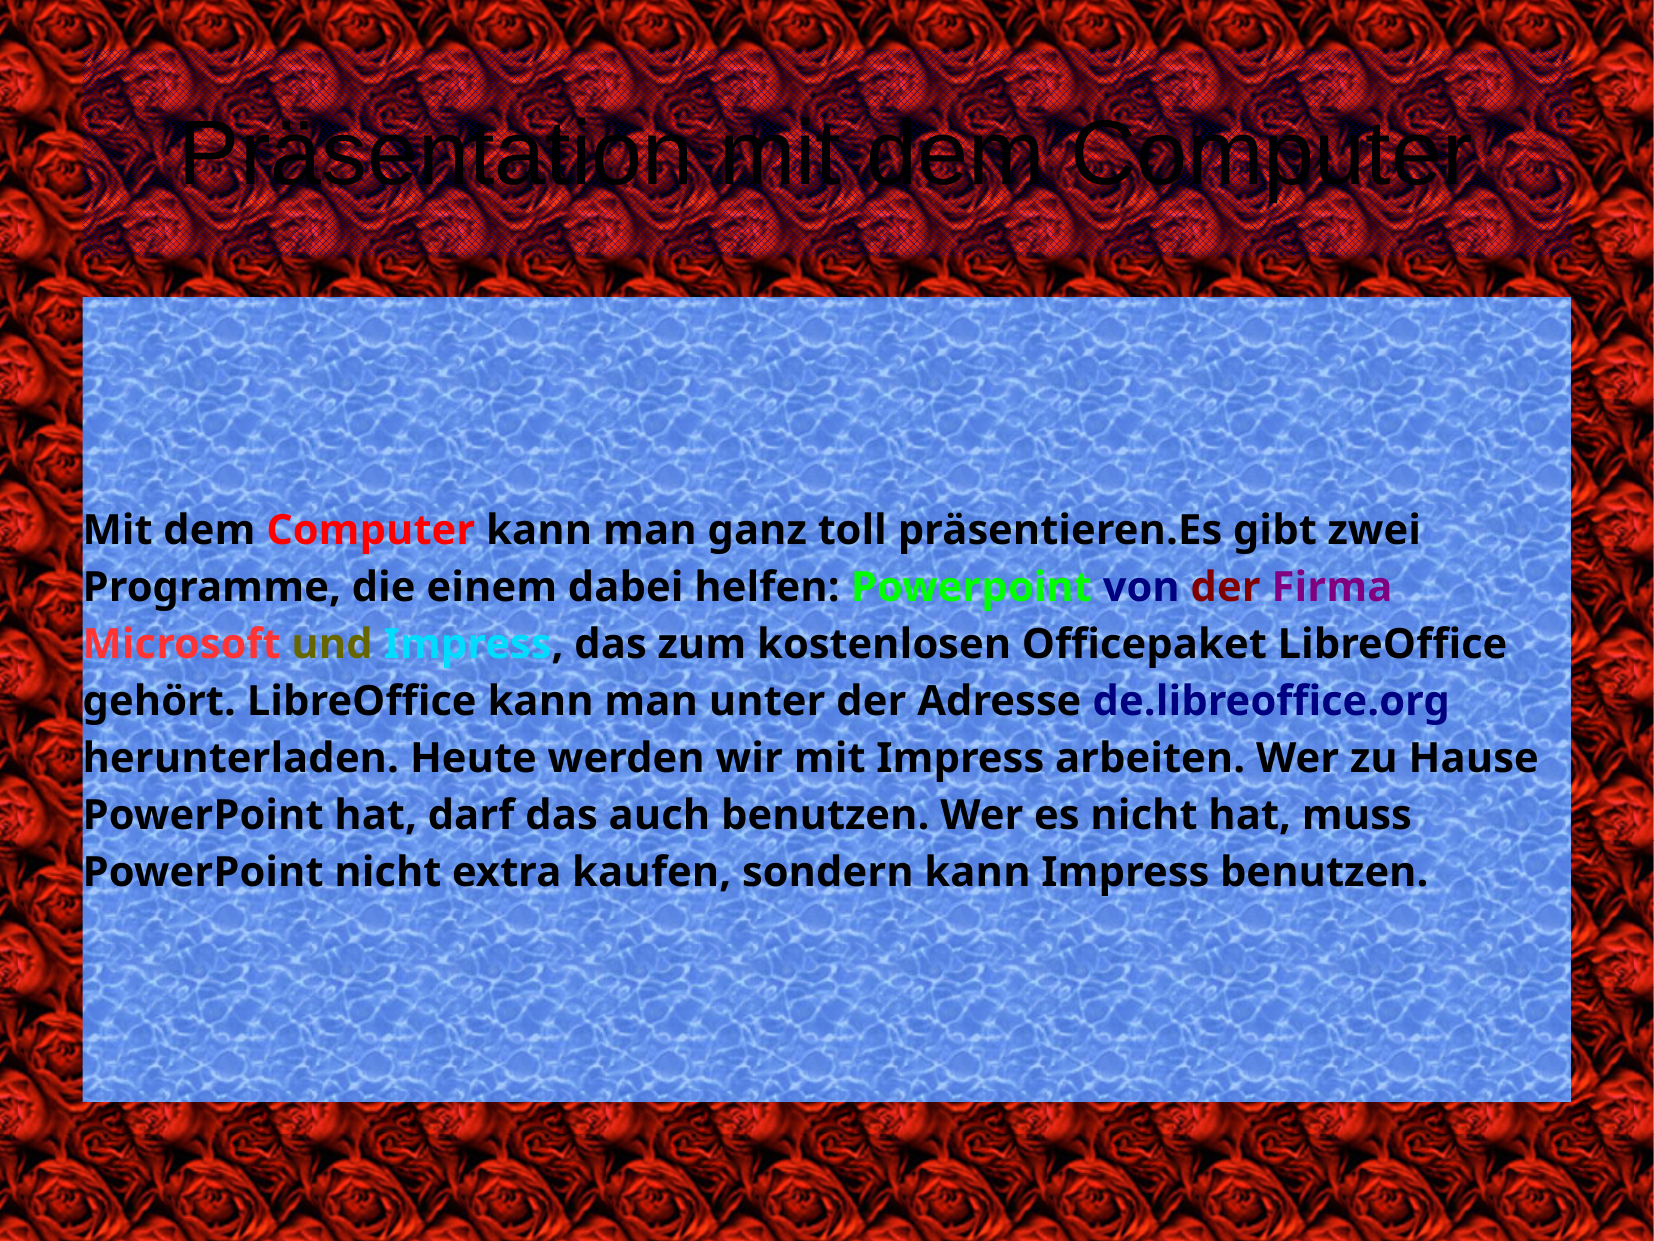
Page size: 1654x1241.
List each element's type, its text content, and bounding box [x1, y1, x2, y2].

picture [0, 0, 1654, 1241]
subtitle Mit dem Computer kann man ganz toll präsentieren.Es gibt zwei Programme, die einem dabei helfen: Powerpoint von der Firma Microsoft und Impress, das zum kostenlosen Officepaket LibreOffice gehört. LibreOffice kann man unter der Adresse de.libreoffice.org herunterladen. Heute werden wir mit Impress arbeiten. Wer zu Hause PowerPoint hat, darf das auch benutzen. Wer es nicht hat, muss PowerPoint nicht extra kaufen, sondern kann Impress benutzen. [82, 297, 1571, 1102]
title Präsentation mit dem Computer [82, 49, 1571, 257]
